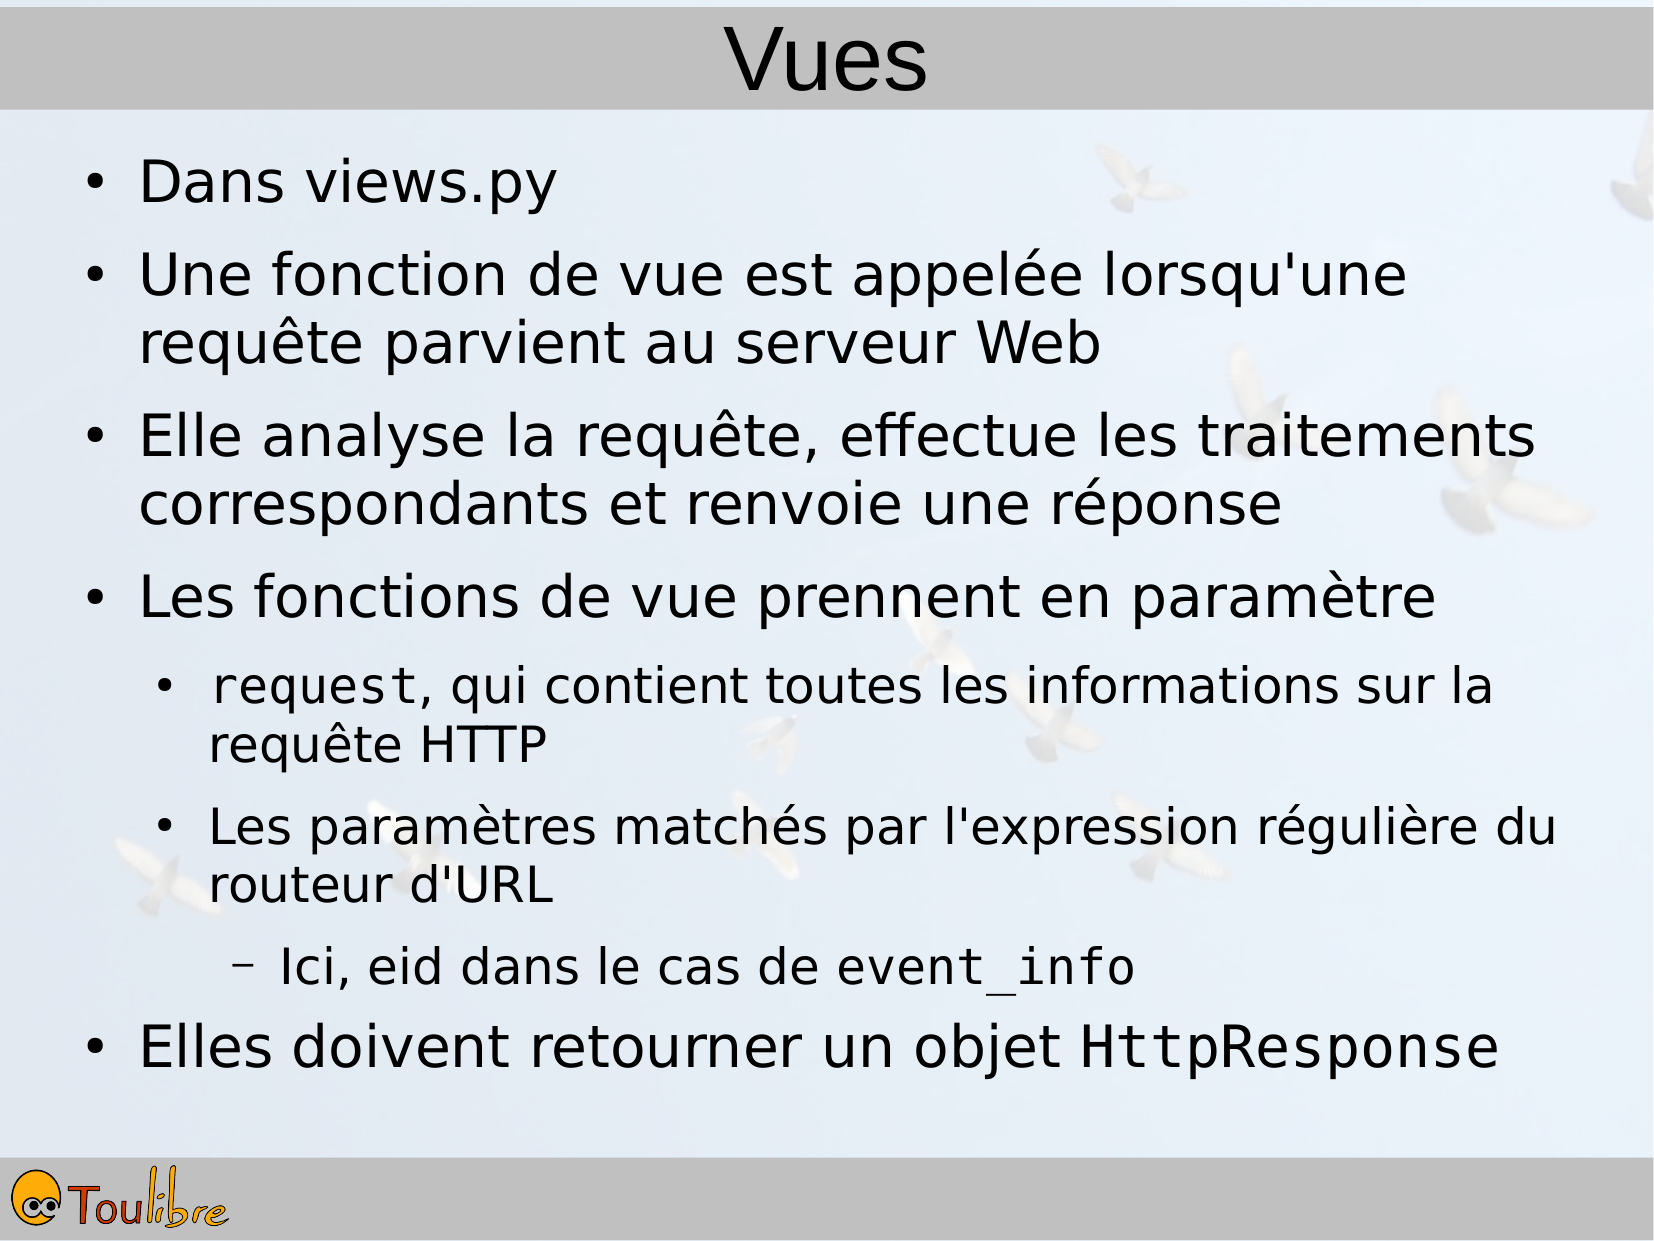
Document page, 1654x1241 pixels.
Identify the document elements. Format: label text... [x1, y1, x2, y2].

list Dans views.py Une fonction de vue est appelée lorsqu'une requête parvient au serveur Web Elle analyse la requête, effectue les traitements correspondants et renvoie une réponse Les fonctions de vue prennent en paramètre request, qui contient toutes les informations sur la requête HTTP Les paramètres matchés par l'expression régulière du routeur d'URL Ici, eid dans le cas de event_info Elles doivent retourner un objet HttpResponse [67, 148, 1625, 1132]
picture [11, 1165, 229, 1228]
title Vues [0, 7, 1654, 110]
